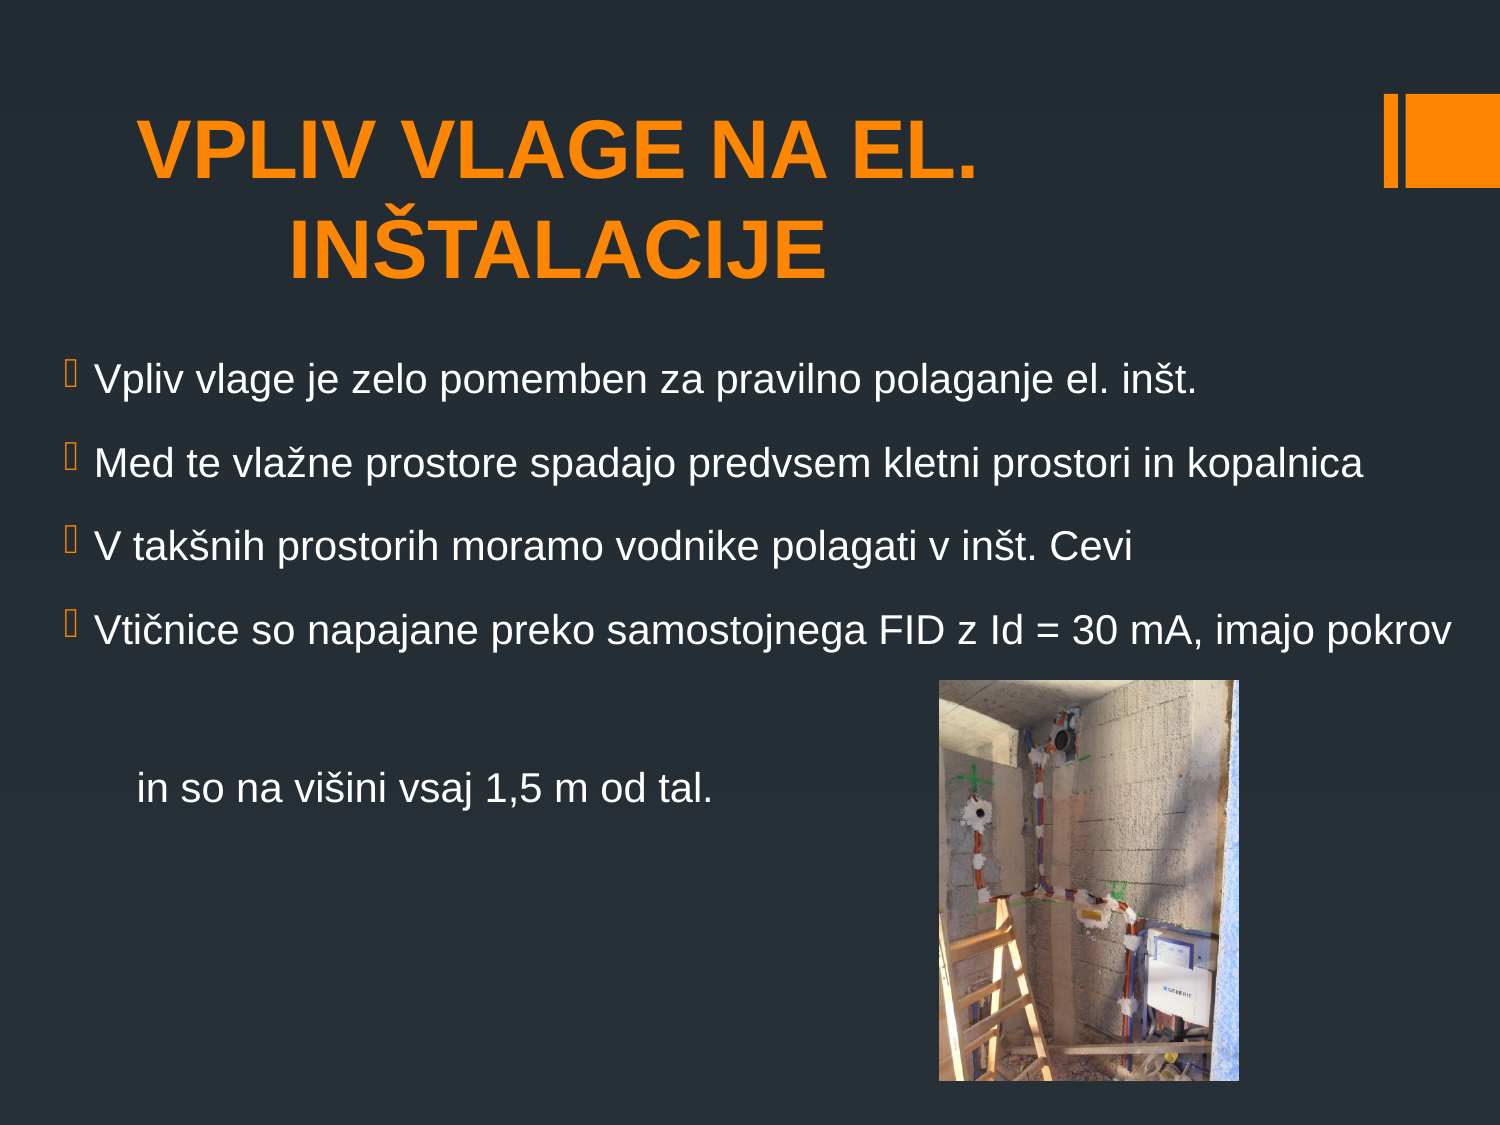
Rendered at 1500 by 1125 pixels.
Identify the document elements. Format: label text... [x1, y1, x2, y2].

picture [939, 680, 1239, 1081]
title VPLIV VLAGE NA EL. INŠTALACIJE [0, 113, 1159, 303]
list Vpliv vlage je zelo pomemben za pravilno polaganje el. inšt. Med te vlažne prostore spadajo predvsem kletni prostori in kopalnica V takšnih prostorih moramo vodnike polagati v inšt. Cevi Vtičnice so napajane preko samostojnega FID z Id = 30 mA, imajo pokrov in so na višini vsaj 1,5 m od tal. [41, 319, 1471, 900]
